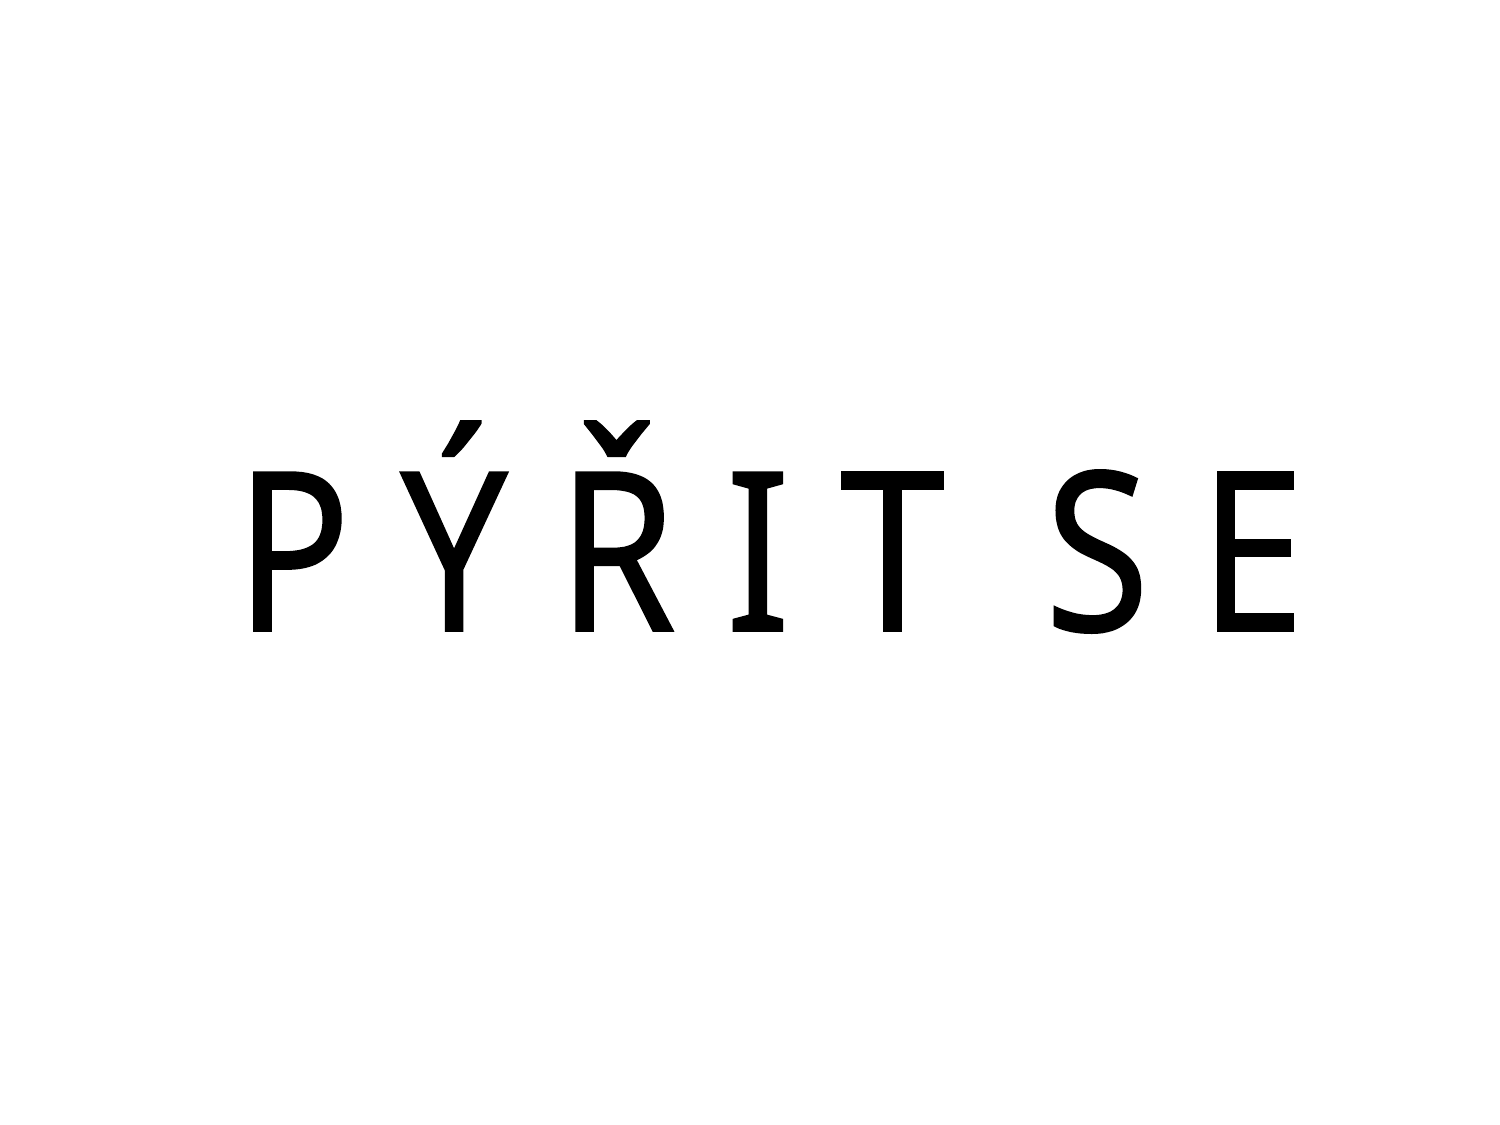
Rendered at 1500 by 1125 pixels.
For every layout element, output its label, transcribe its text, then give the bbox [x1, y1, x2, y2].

text_box P Ý Ř I T S E [733, 472, 783, 632]
text_box P Ý Ř I T S E [442, 420, 481, 457]
text_box P Ý Ř I T S E [253, 472, 341, 632]
text_box P Ý Ř I T S E [576, 472, 674, 632]
text_box P Ý Ř I T S E [1054, 469, 1141, 634]
text_box P Ý Ř I T S E [1217, 472, 1294, 632]
text_box P Ý Ř I T S E [841, 472, 944, 632]
text_box P Ý Ř I T S E [400, 472, 508, 632]
text_box P Ý Ř I T S E [584, 420, 650, 457]
